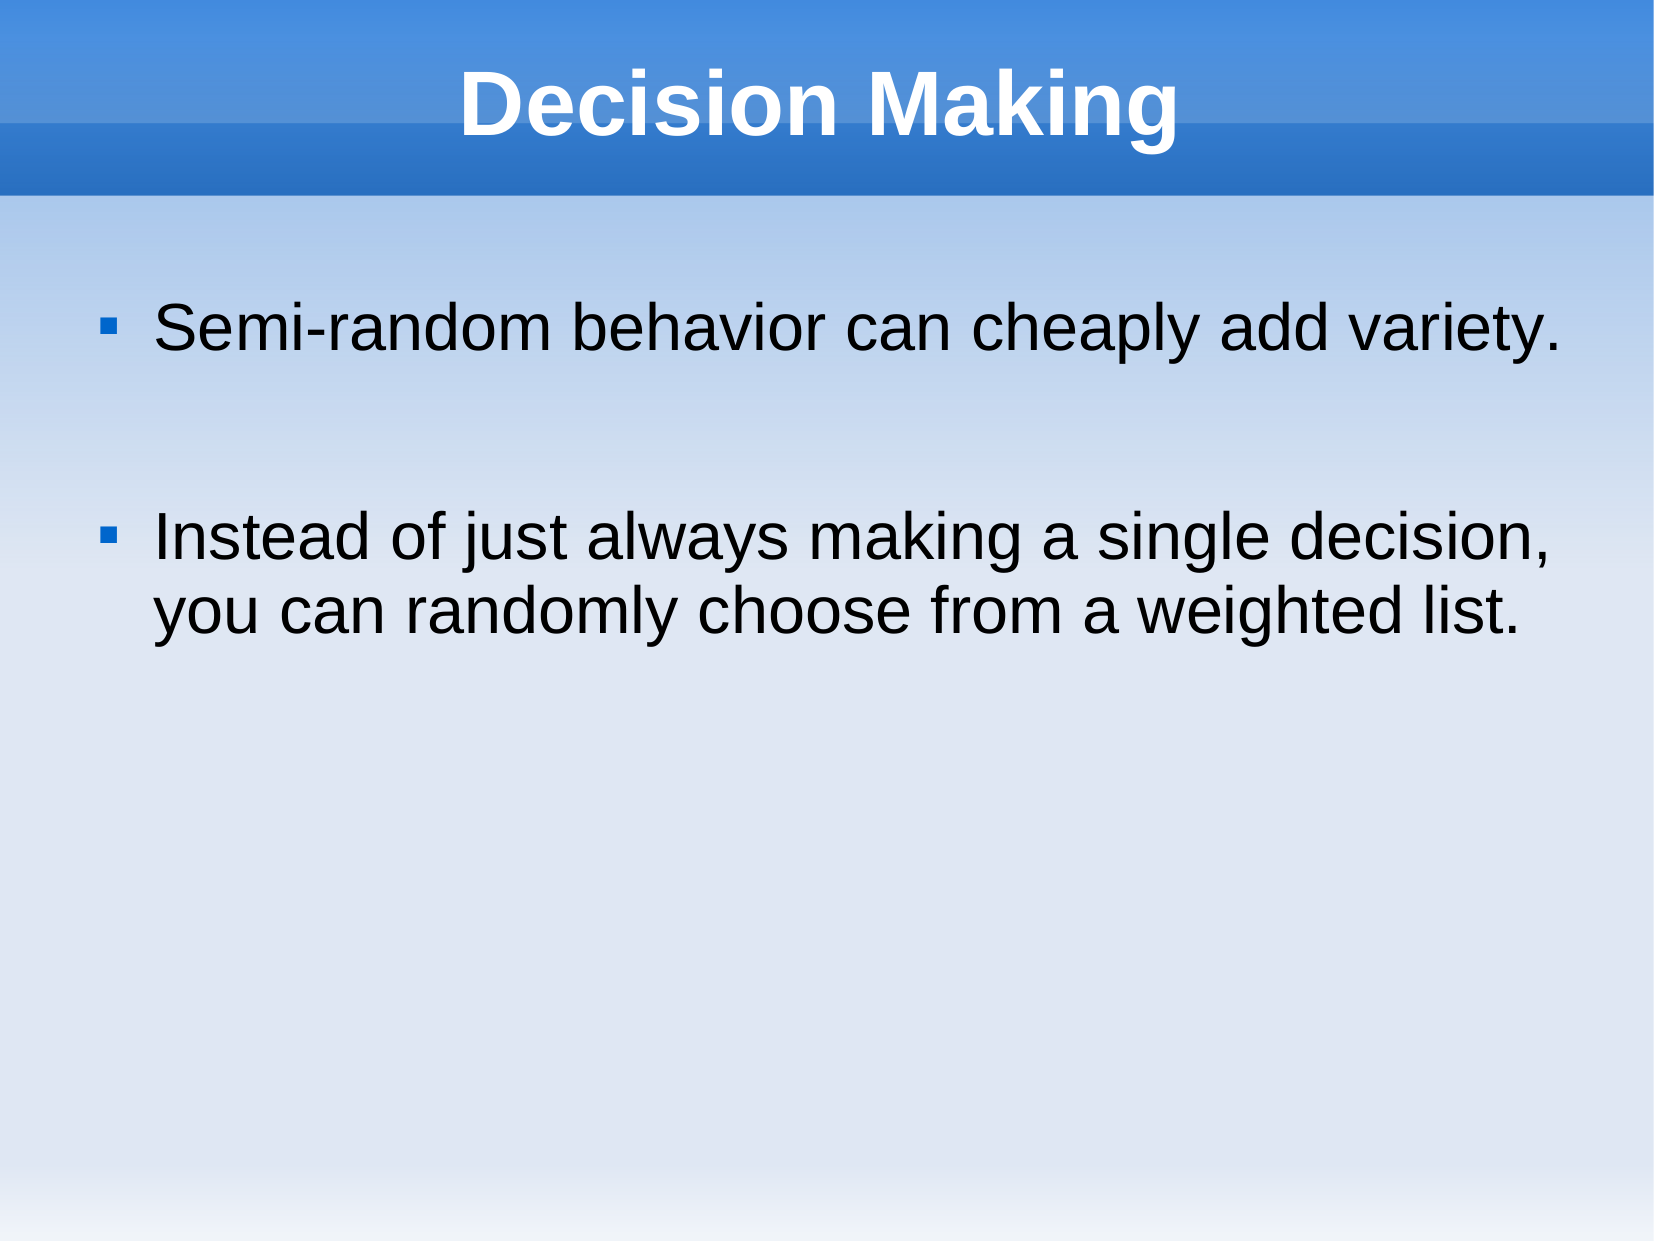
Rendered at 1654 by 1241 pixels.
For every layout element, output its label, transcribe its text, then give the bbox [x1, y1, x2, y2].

list Semi-random behavior can cheaply add variety. Instead of just always making a single decision, you can randomly choose from a weighted list. [82, 290, 1571, 1109]
title Decision Making [76, 0, 1565, 208]
picture [0, 0, 1654, 1241]
